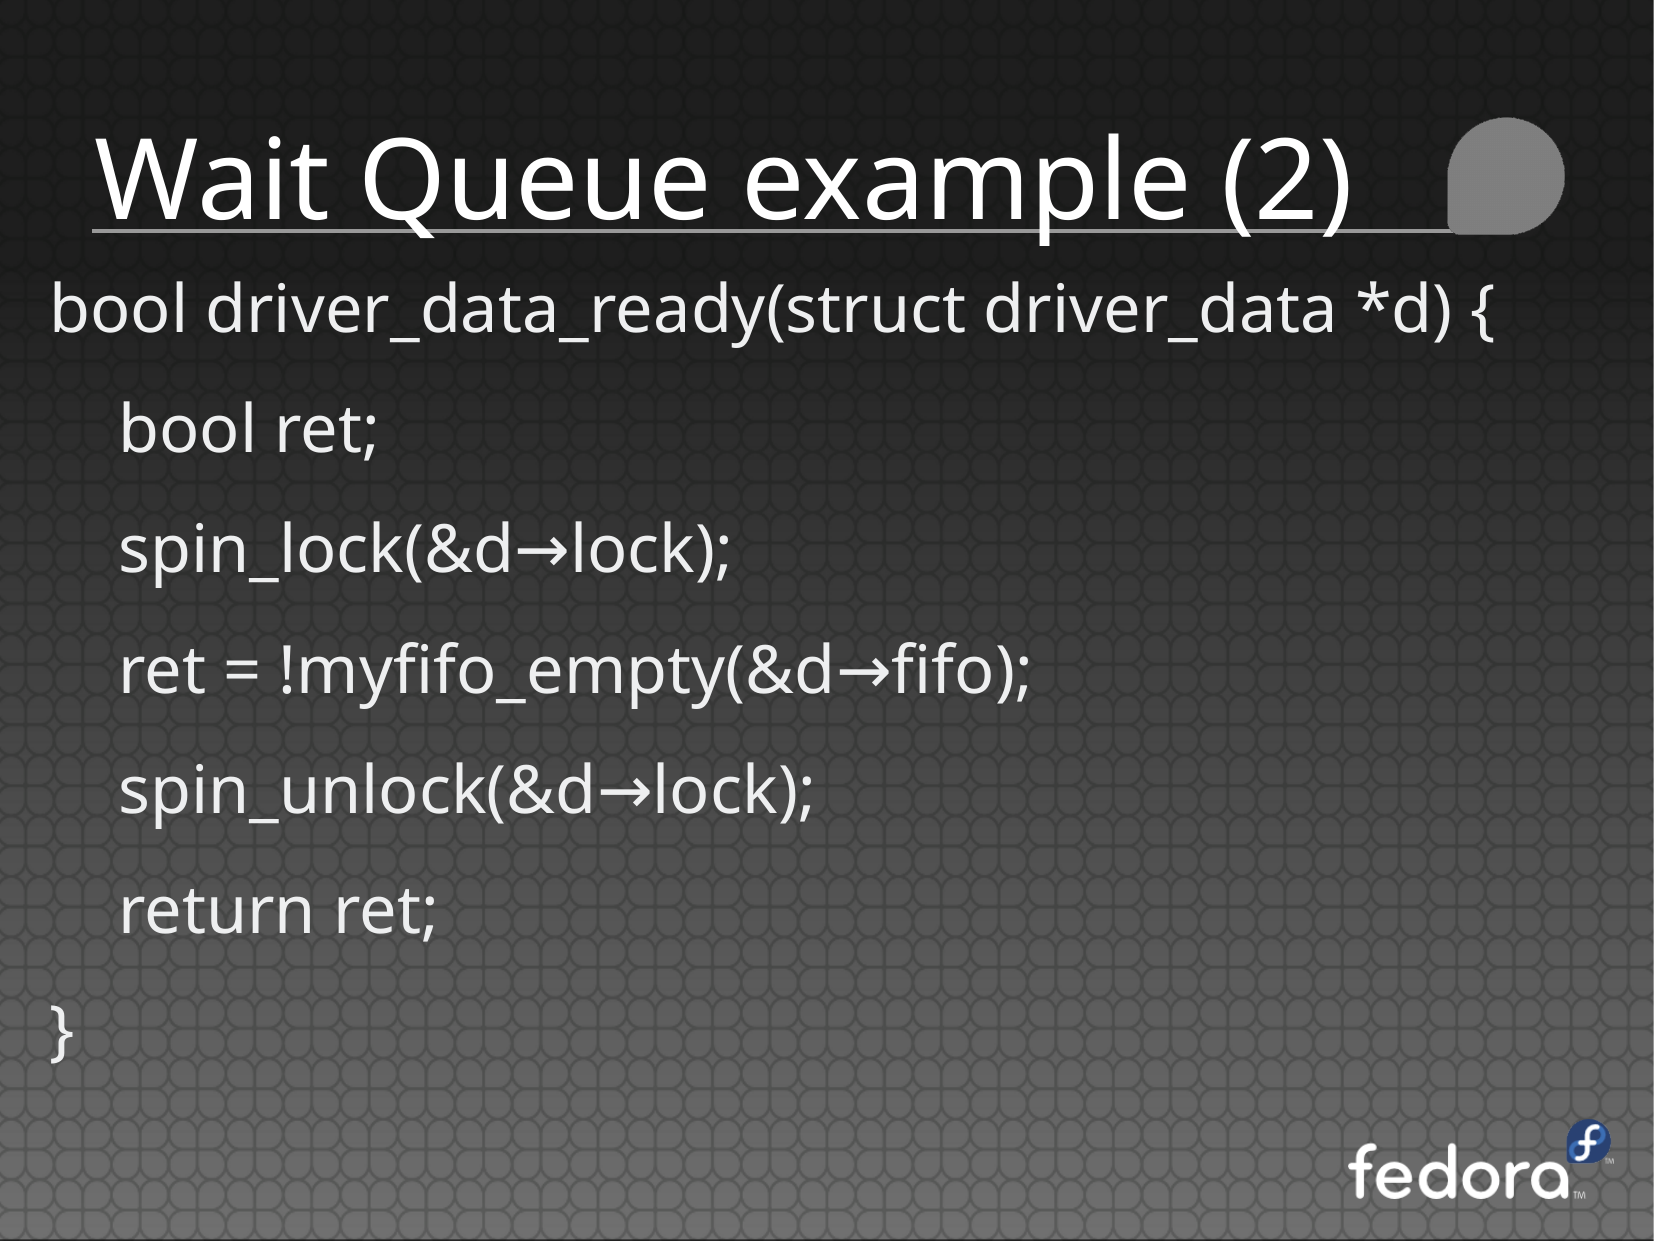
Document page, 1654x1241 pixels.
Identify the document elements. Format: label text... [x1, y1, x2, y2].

picture [0, 0, 1654, 1241]
list bool driver_data_ready(struct driver_data *d) { bool ret; spin_lock(&d→lock); ret = !myfifo_empty(&d→fifo); spin_unlock(&d→lock); return ret; } [49, 260, 1607, 1198]
title Wait Queue example (2) [94, 100, 1426, 251]
